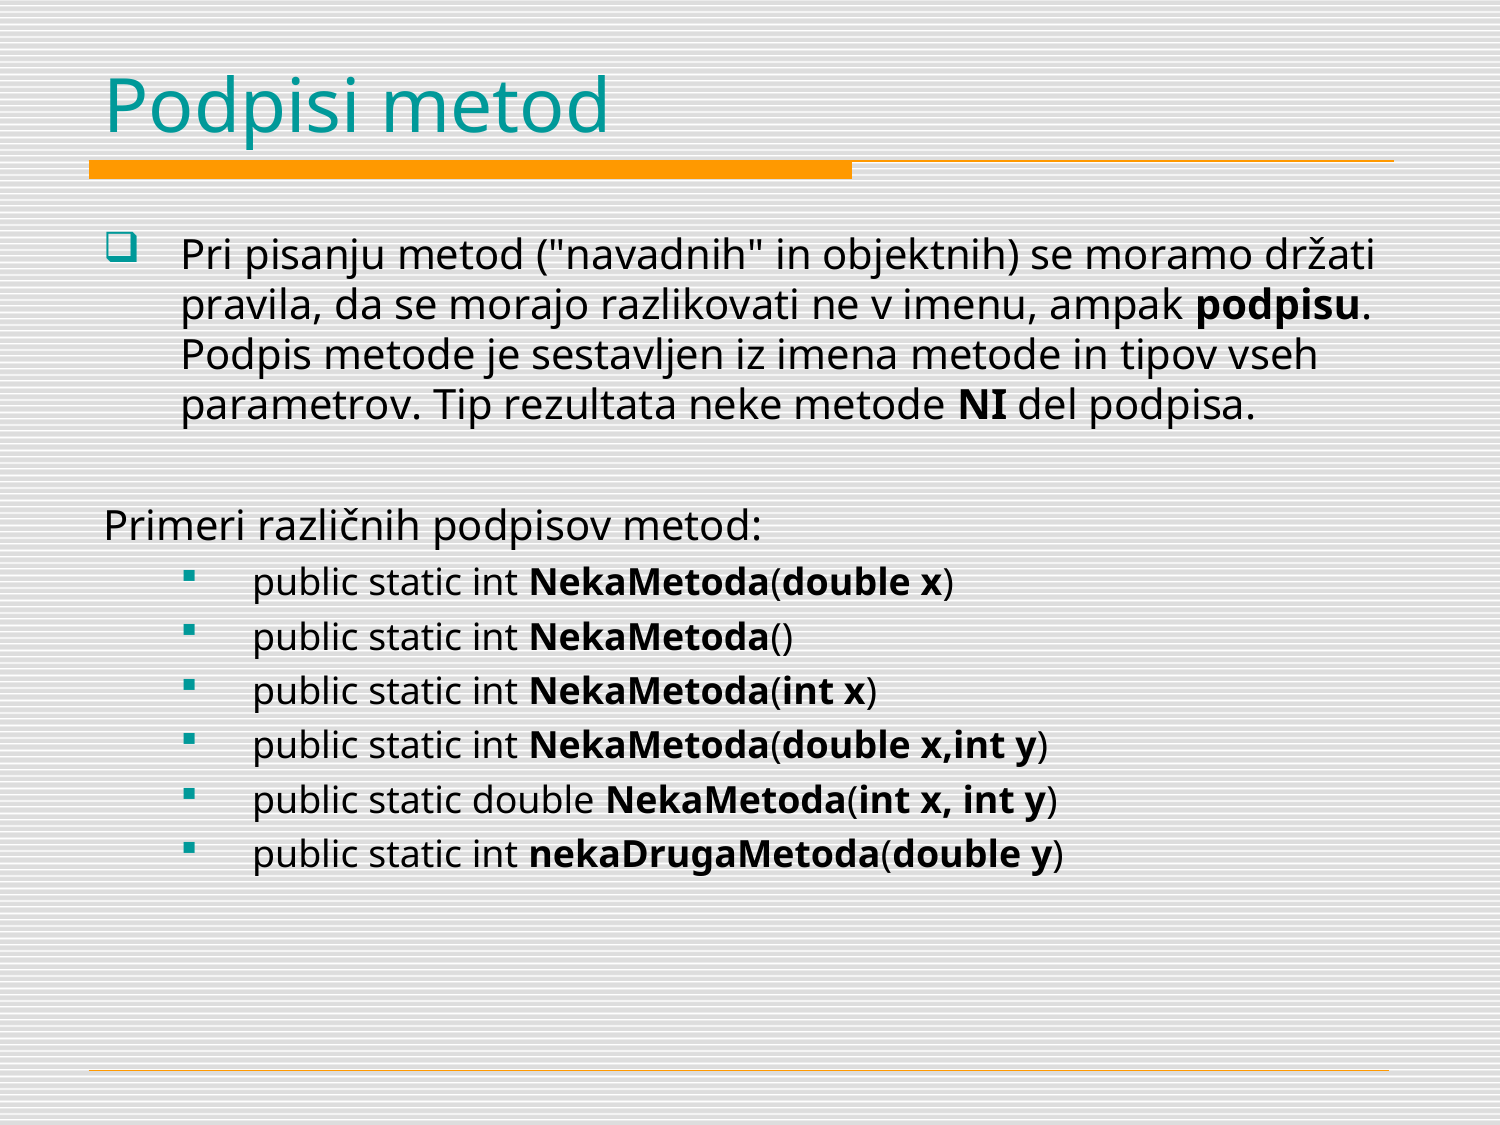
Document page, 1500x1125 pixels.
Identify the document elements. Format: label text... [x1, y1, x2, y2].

picture [0, 0, 1500, 1125]
title Podpisi metod [88, 42, 1401, 155]
list Pri pisanju metod ("navadnih" in objektnih) se moramo držati pravila, da se morajo razlikovati ne v imenu, ampak podpisu. Podpis metode je sestavljen iz imena metode in tipov vseh parametrov. Tip rezultata neke metode NI del podpisa. Primeri različnih podpisov metod: public static int NekaMetoda(double x) public static int NekaMetoda() public static int NekaMetoda(int x) public static int NekaMetoda(double x,int y) public static double NekaMetoda(int x, int y) public static int nekaDrugaMetoda(double y) [88, 220, 1471, 1059]
